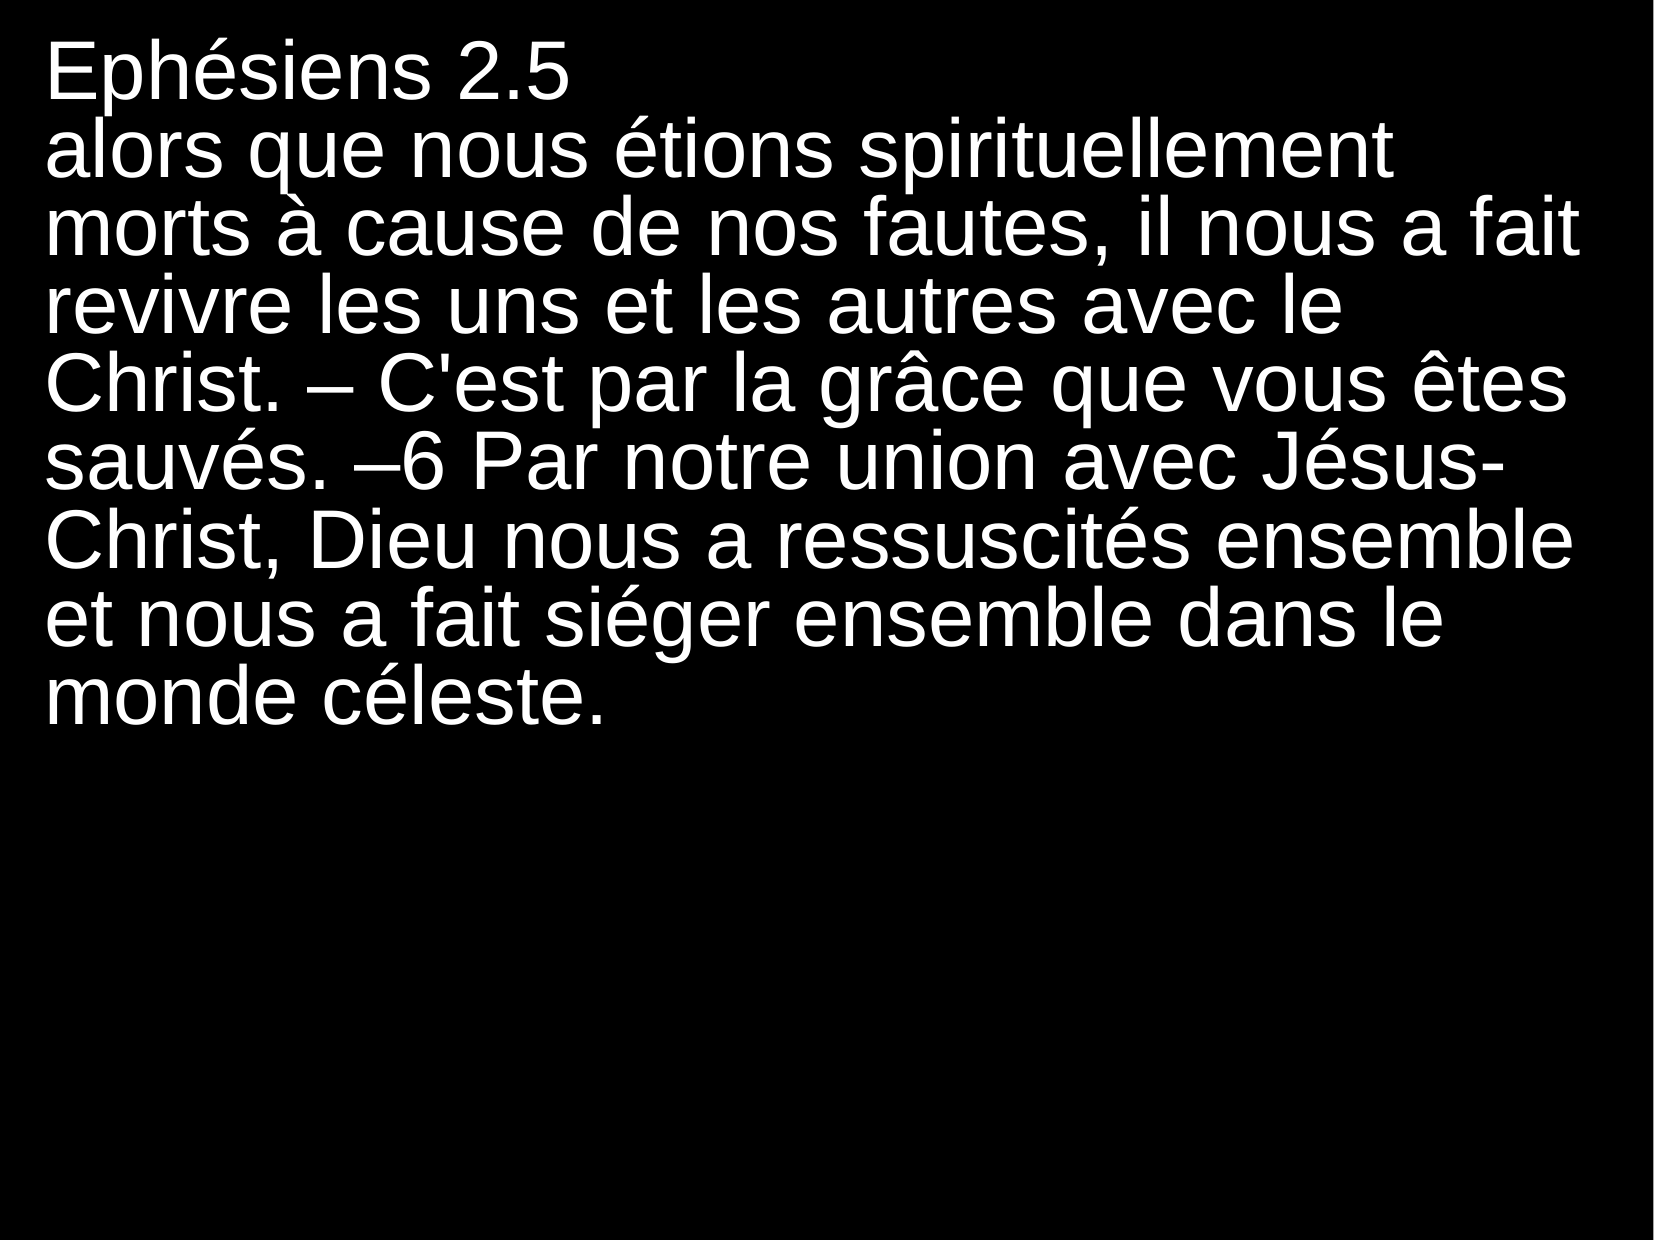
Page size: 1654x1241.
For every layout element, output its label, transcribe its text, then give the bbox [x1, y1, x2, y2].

text_box Ephésiens 2.5 alors que nous étions spirituellement morts à cause de nos fautes, il nous a fait revivre les uns et les autres avec le Christ. – C'est par la grâce que vous êtes sauvés. –6 Par notre union avec Jésus-Christ, Dieu nous a ressuscités ensemble et nous a fait siéger ensemble dans le monde céleste. [29, 29, 1625, 862]
